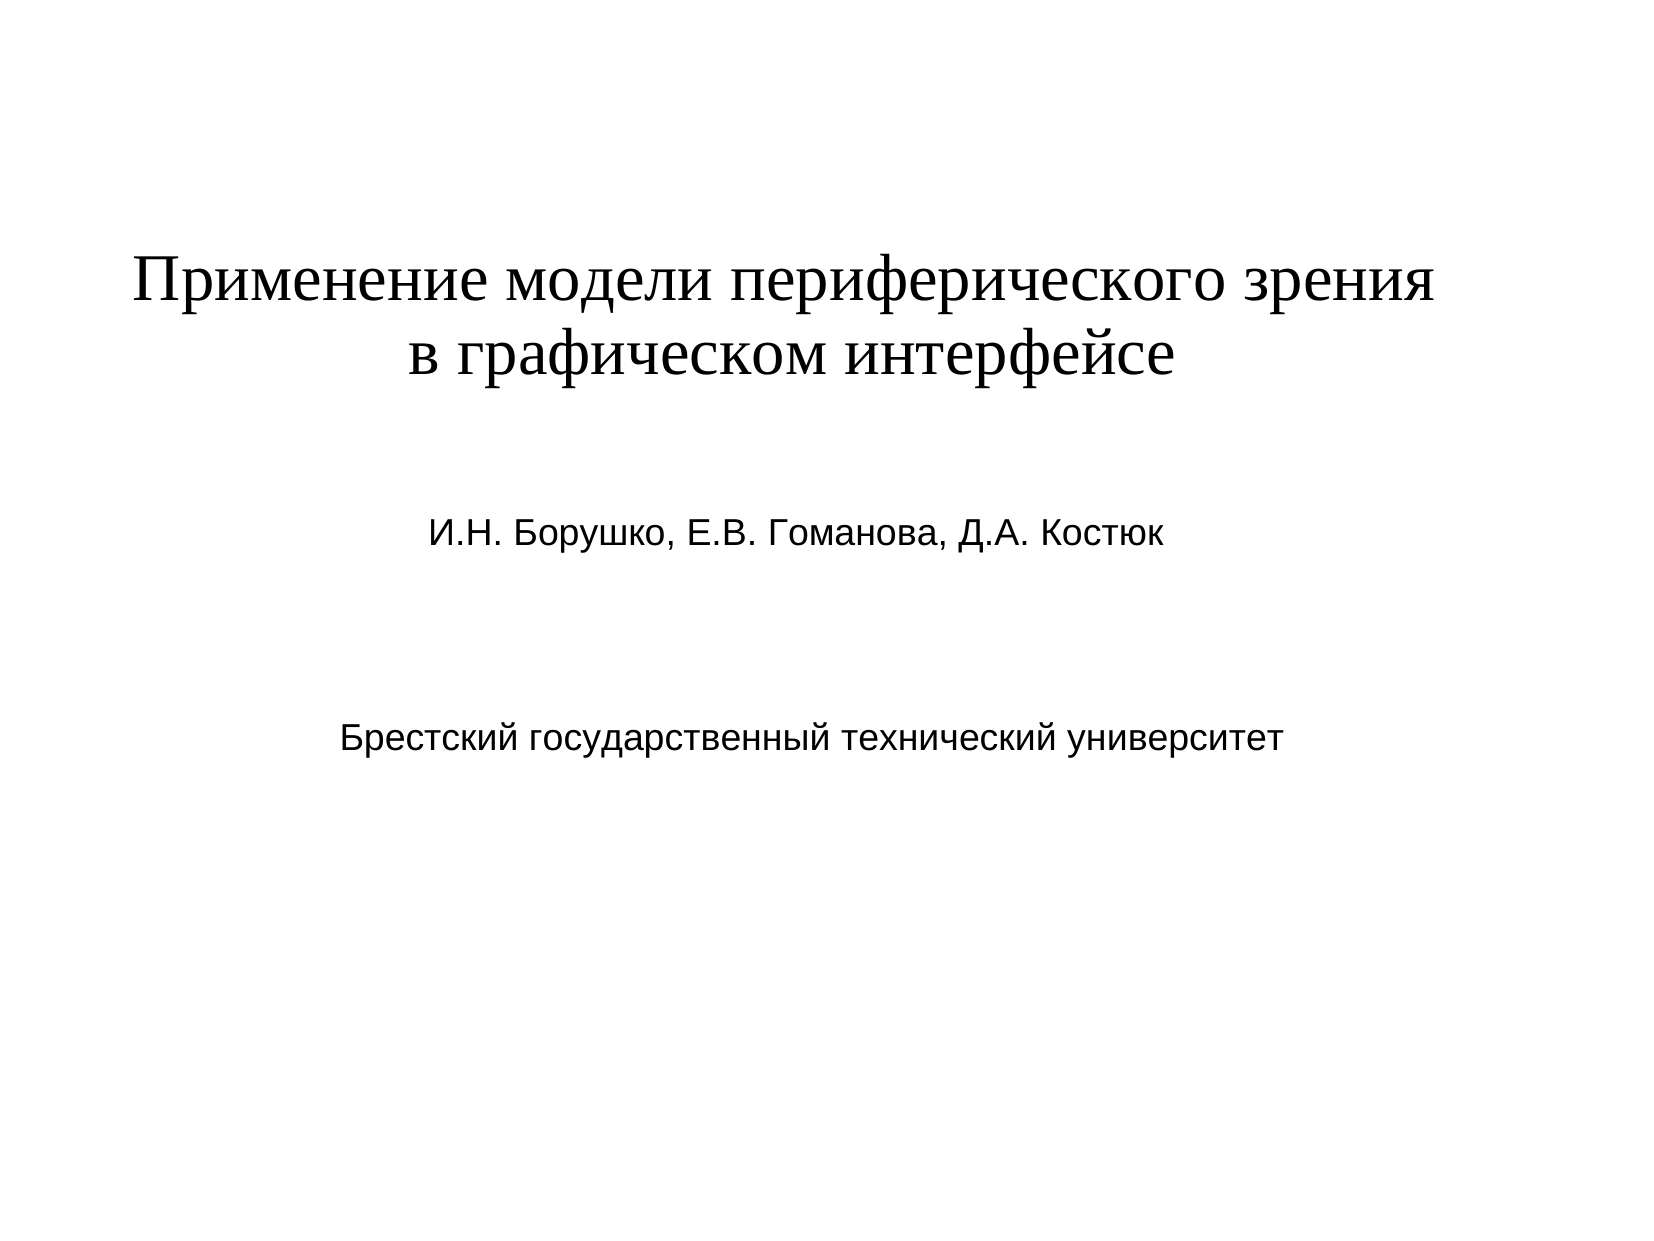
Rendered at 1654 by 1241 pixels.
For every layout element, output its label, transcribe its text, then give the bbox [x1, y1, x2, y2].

text_box И.Н. Борушко, Е.В. Гоманова, Д.А. Костюк [413, 504, 1181, 562]
text_box [249, 260, 288, 331]
text_box Брестский государственный технический университет [324, 708, 1300, 766]
text_box Применение модели периферического зрения в графическом интерфейсе [118, 233, 1477, 523]
